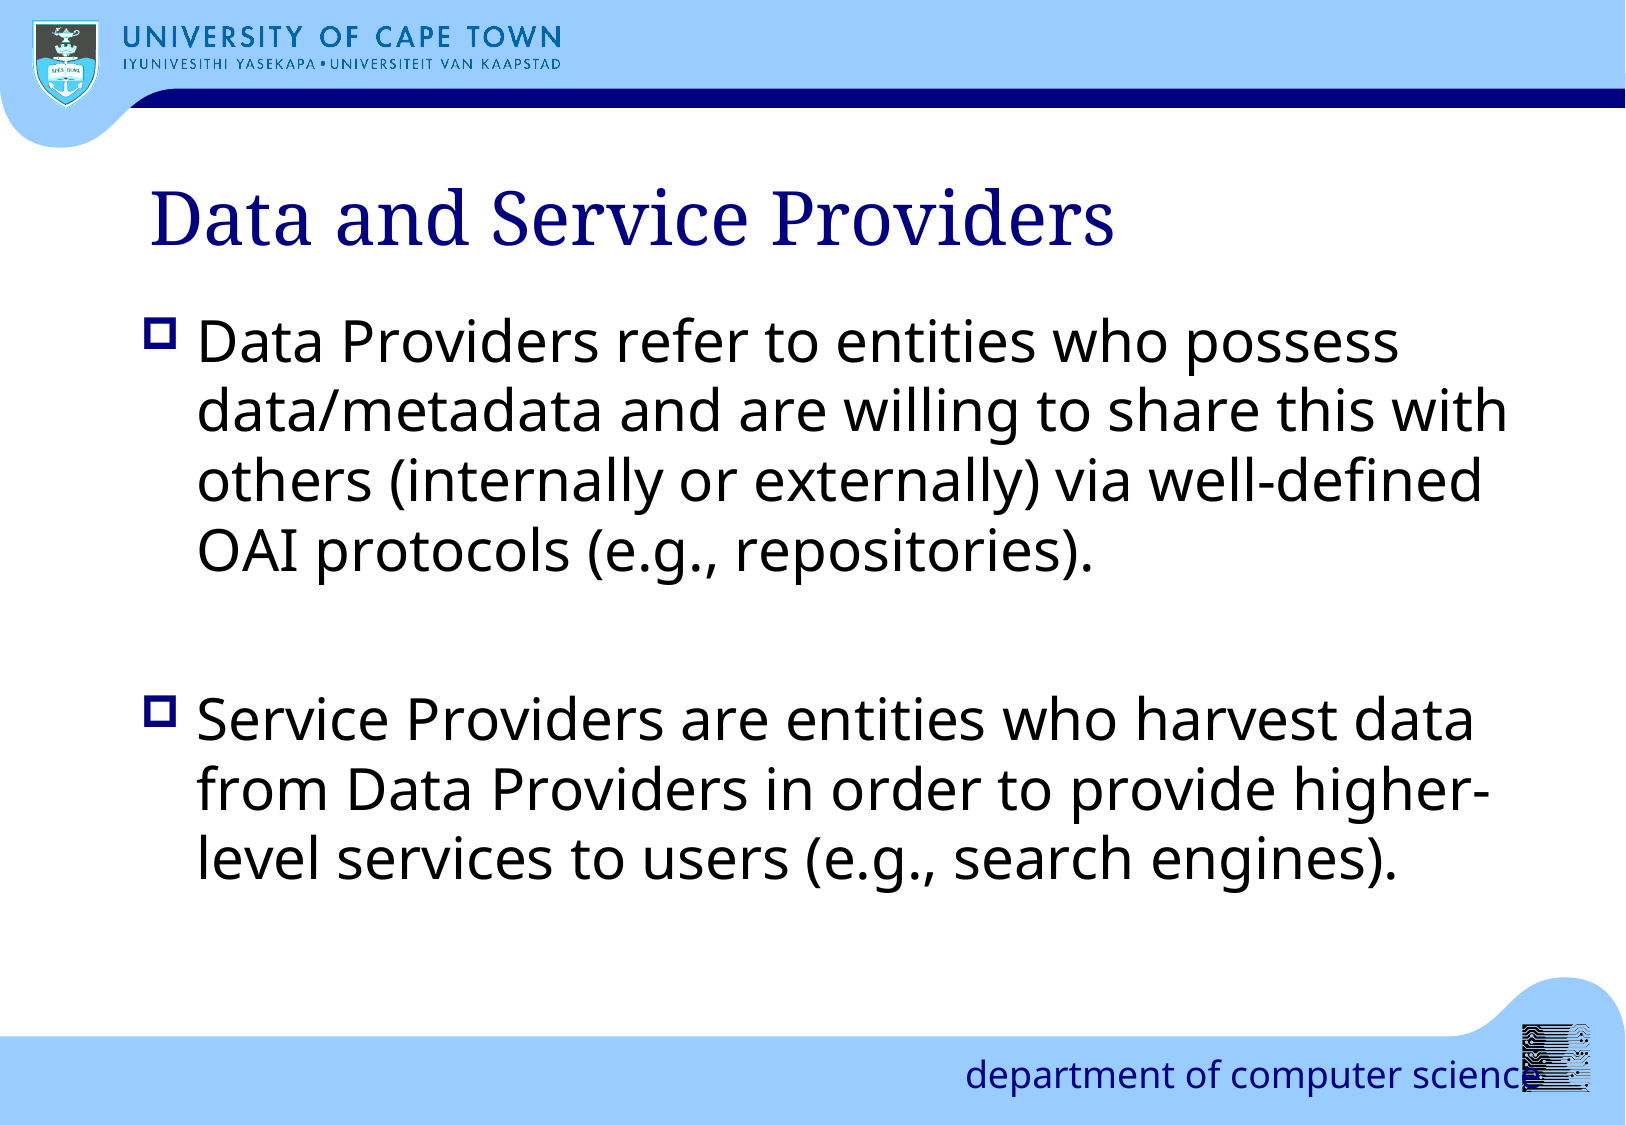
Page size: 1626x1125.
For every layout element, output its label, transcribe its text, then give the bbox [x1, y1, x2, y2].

title Data and Service Providers [134, 140, 1571, 268]
list Data Providers refer to entities who possess data/metadata and are willing to share this with others (internally or externally) via well-defined OAI protocols (e.g., repositories). Service Providers are entities who harvest data from Data Providers in order to provide higher-level services to users (e.g., search engines). [125, 296, 1570, 949]
picture [120, 23, 563, 71]
picture [1522, 1024, 1591, 1092]
picture [1526, 1070, 1536, 1076]
